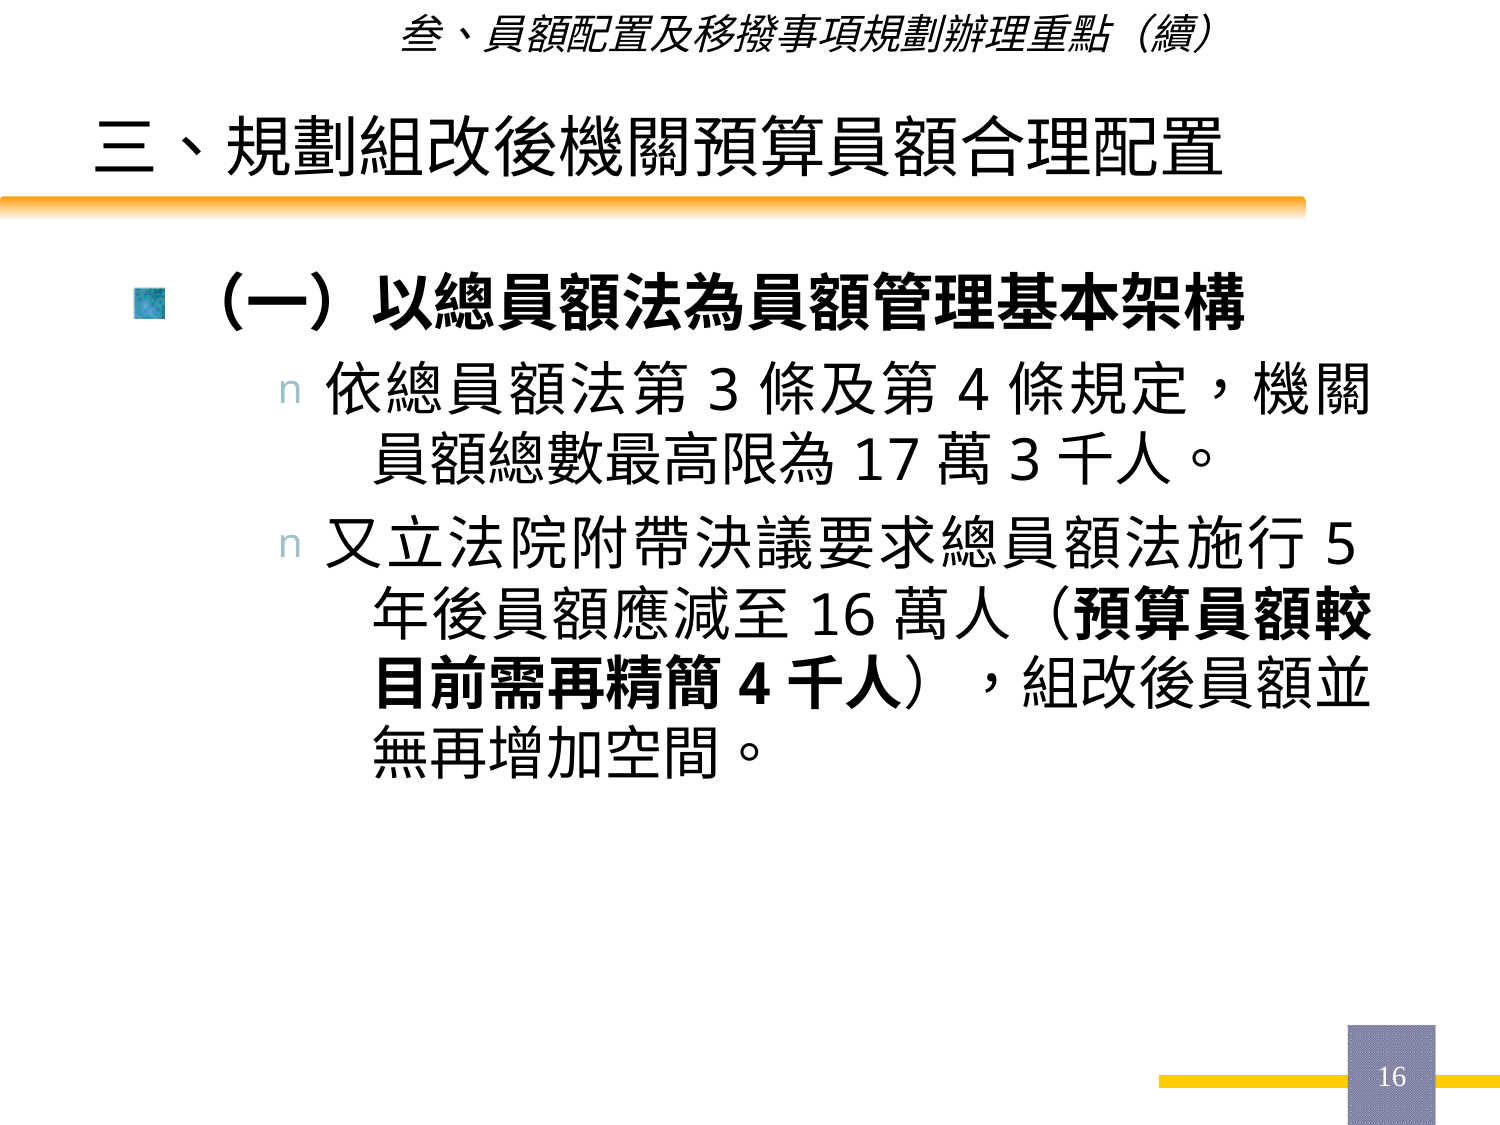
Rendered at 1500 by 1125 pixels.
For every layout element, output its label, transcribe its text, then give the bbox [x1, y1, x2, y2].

text_box [1347, 1025, 1436, 1125]
text_box 叁、員額配置及移撥事項規劃辦理重點（續） [383, 0, 1500, 66]
list （一）以總員額法為員額管理基本架構 依總員額法第3條及第4條規定，機關員額總數最高限為17萬3千人。 又立法院附帶決議要求總員額法施行5年後員額應減至16萬人（預算員額較目前需再精簡4千人），組改後員額並無再增加空間。 [112, 255, 1388, 965]
title 三、規劃組改後機關預算員額合理配置 [76, 54, 1500, 193]
